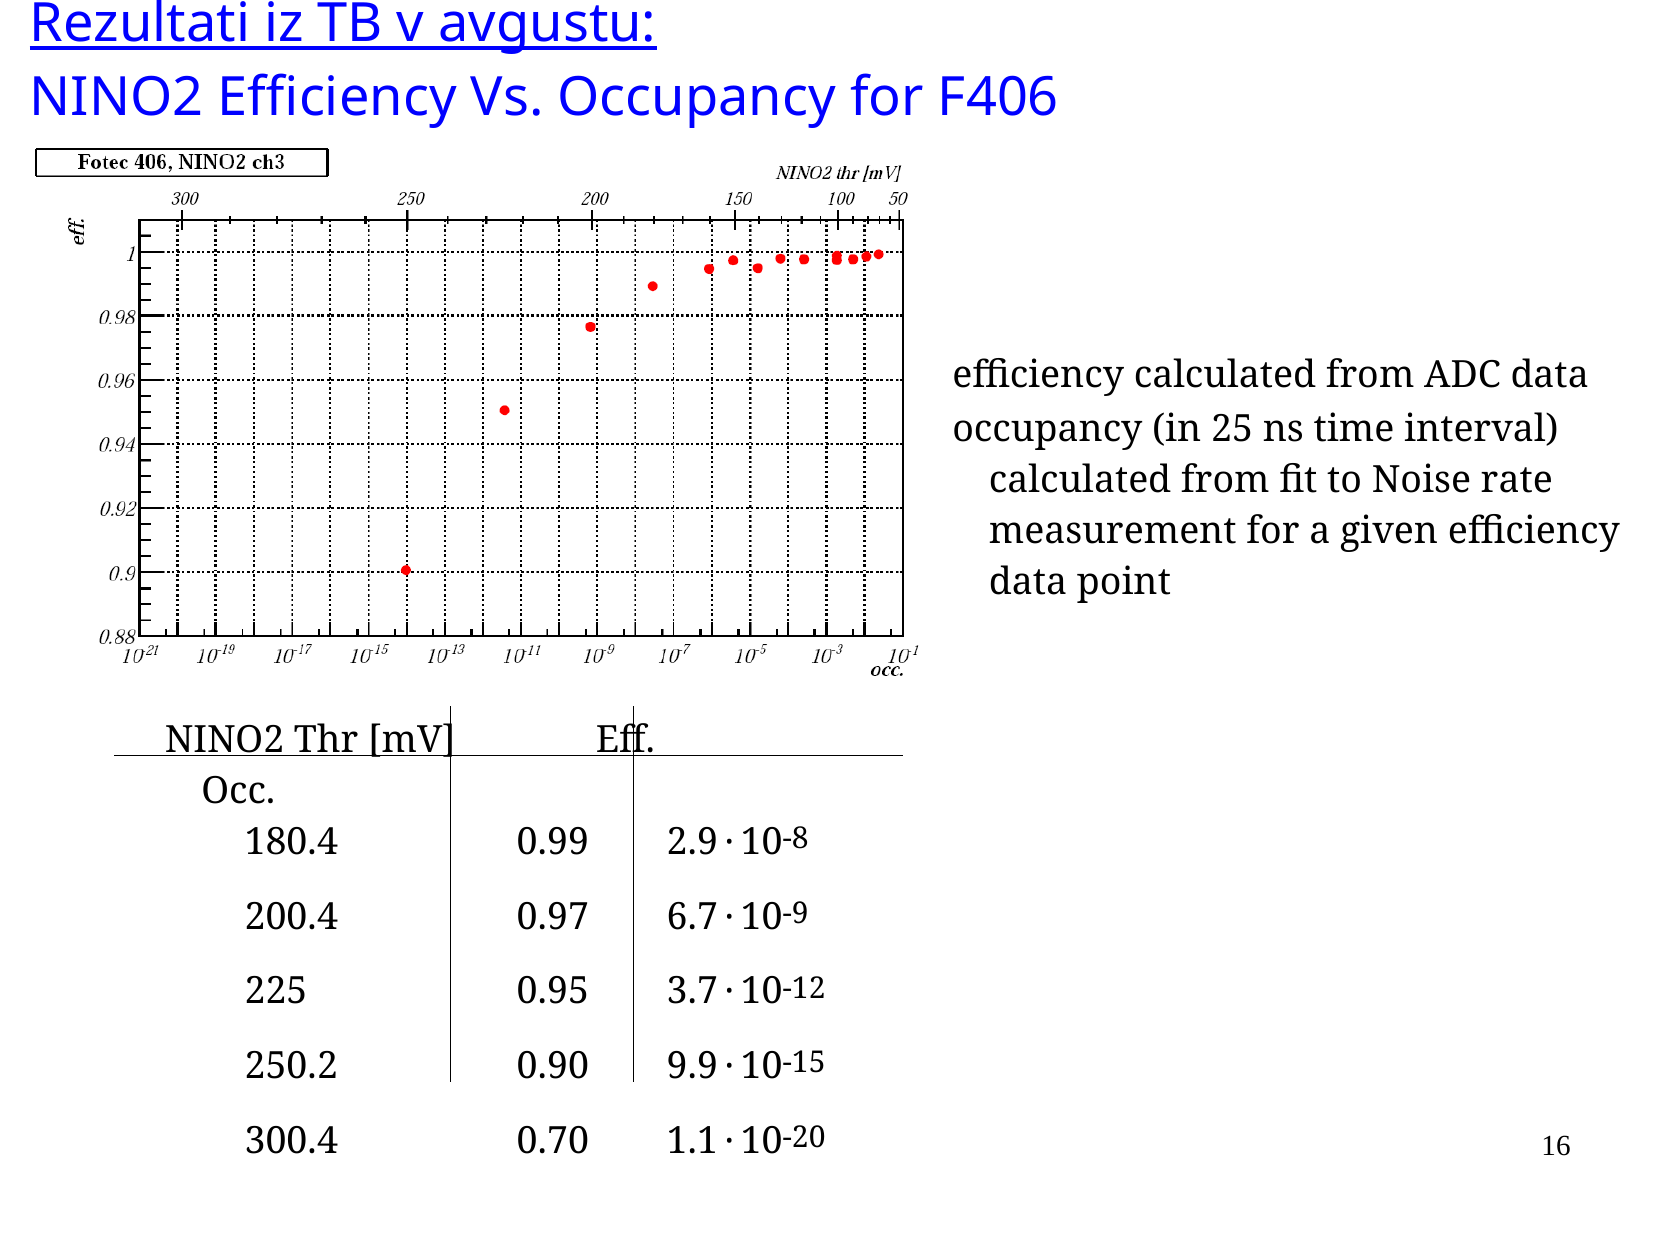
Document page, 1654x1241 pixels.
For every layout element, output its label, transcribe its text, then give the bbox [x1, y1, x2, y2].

list NINO2 Thr [mV] Eff. Occ. 180.4 0.99 2.9·10-8 200.4 0.97 6.7·10-9 225 0.95 3.7·10-12 250.2 0.90 9.9·10-15 300.4 0.70 1.1·10-20 [451, 712, 633, 755]
title Rezultati iz TB v avgustu: NINO2 Efficiency Vs. Occupancy for F406 [29, 0, 1538, 121]
list NINO2 Thr [mV] Eff. Occ. 180.4 0.99 2.9·10-8 200.4 0.97 6.7·10-9 225 0.95 3.7·10-12 250.2 0.90 9.9·10-15 300.4 0.70 1.1·10-20 [634, 712, 863, 755]
picture [27, 146, 928, 679]
list NINO2 Thr [mV] Eff. Occ. 180.4 0.99 2.9·10-8 200.4 0.97 6.7·10-9 225 0.95 3.7·10-12 250.2 0.90 9.9·10-15 300.4 0.70 1.1·10-20 [150, 756, 863, 1138]
list NINO2 Thr [mV] Eff. Occ. 180.4 0.99 2.9·10-8 200.4 0.97 6.7·10-9 225 0.95 3.7·10-12 250.2 0.90 9.9·10-15 300.4 0.70 1.1·10-20 [150, 712, 450, 755]
list efficiency calculated from ADC data occupancy (in 25 ns time interval) calculated from fit to Noise rate measurement for a given efficiency data point [937, 347, 1651, 569]
